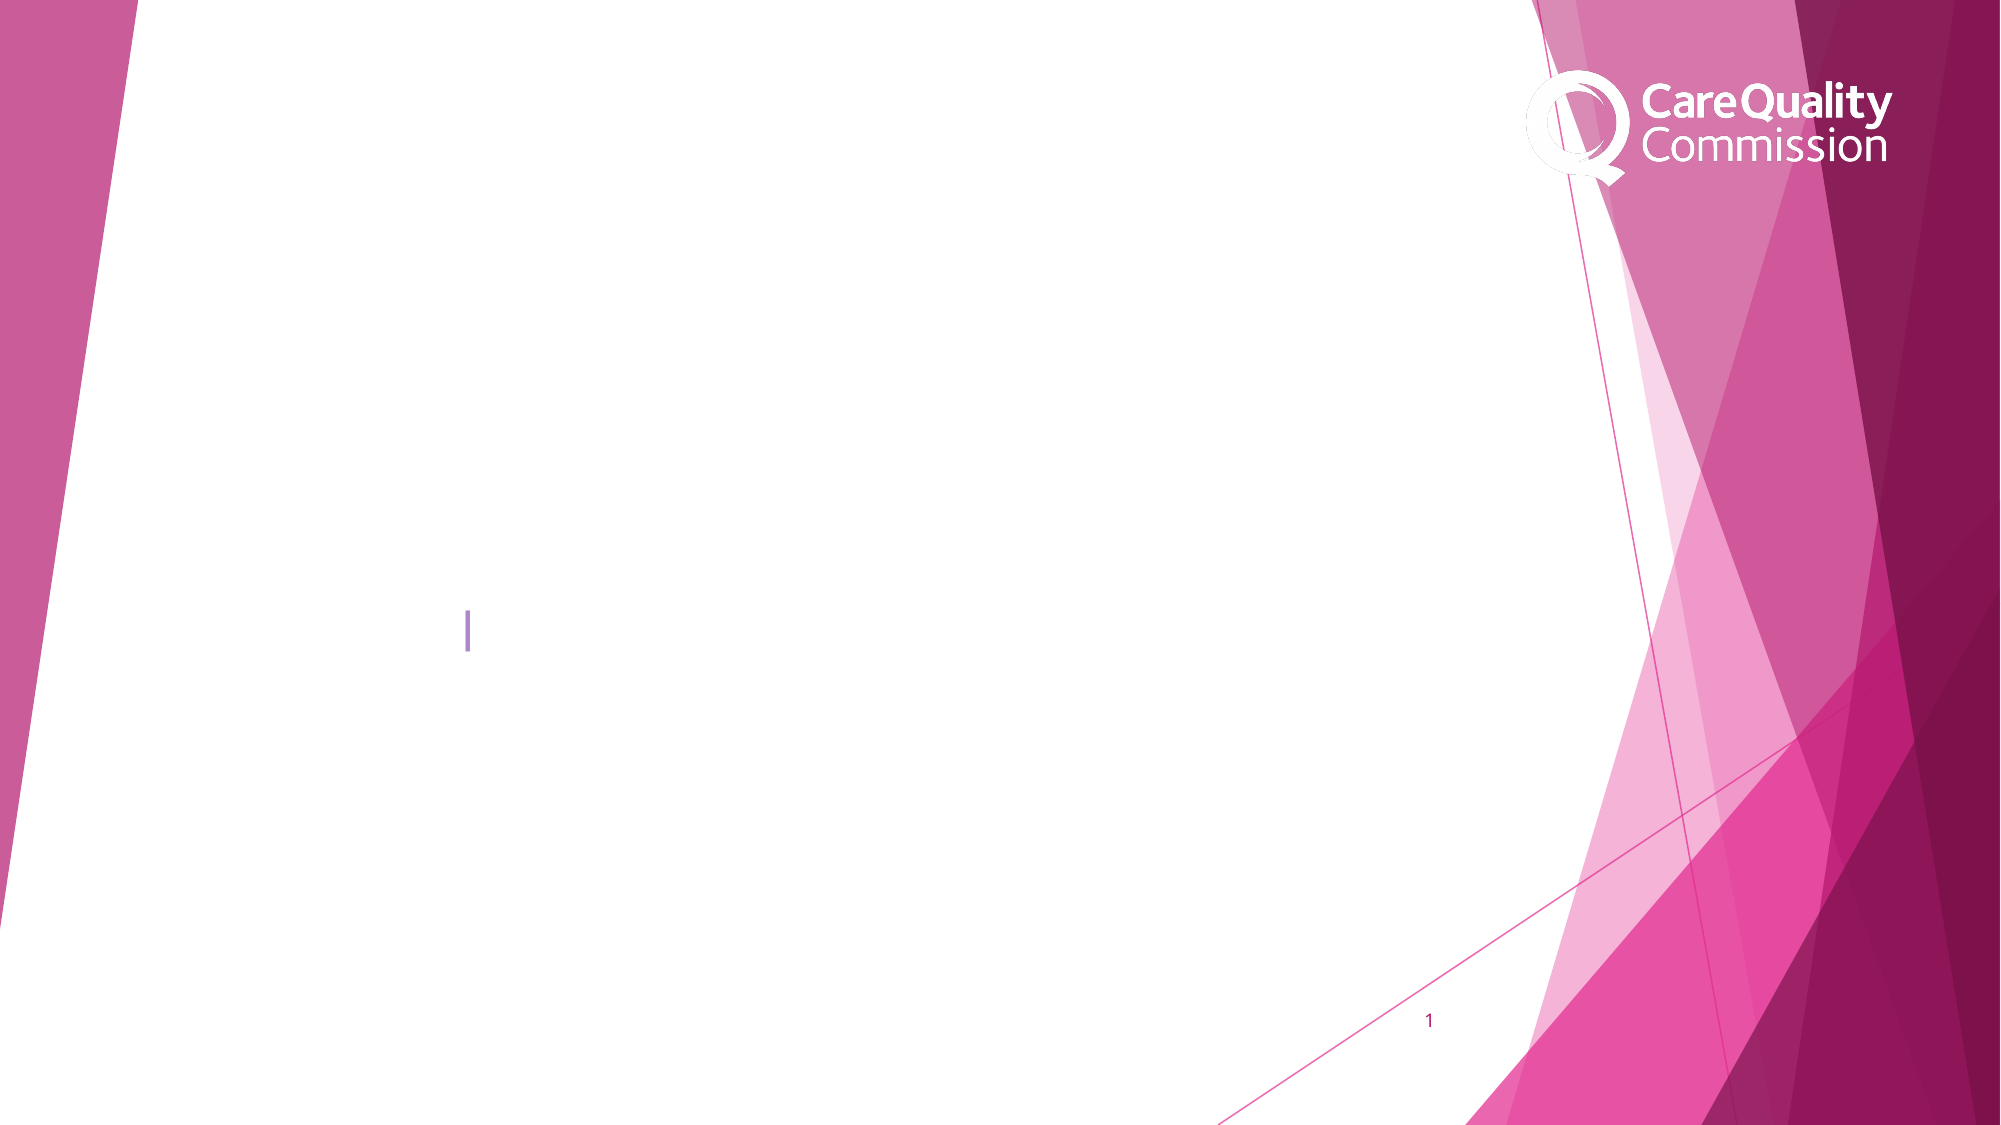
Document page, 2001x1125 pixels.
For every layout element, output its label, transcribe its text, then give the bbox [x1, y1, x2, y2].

title Board Report Q3 2024 / 2025 | October - December [131, 419, 1720, 660]
slide_number 1 [1409, 991, 1522, 1051]
picture [1525, 69, 1894, 187]
